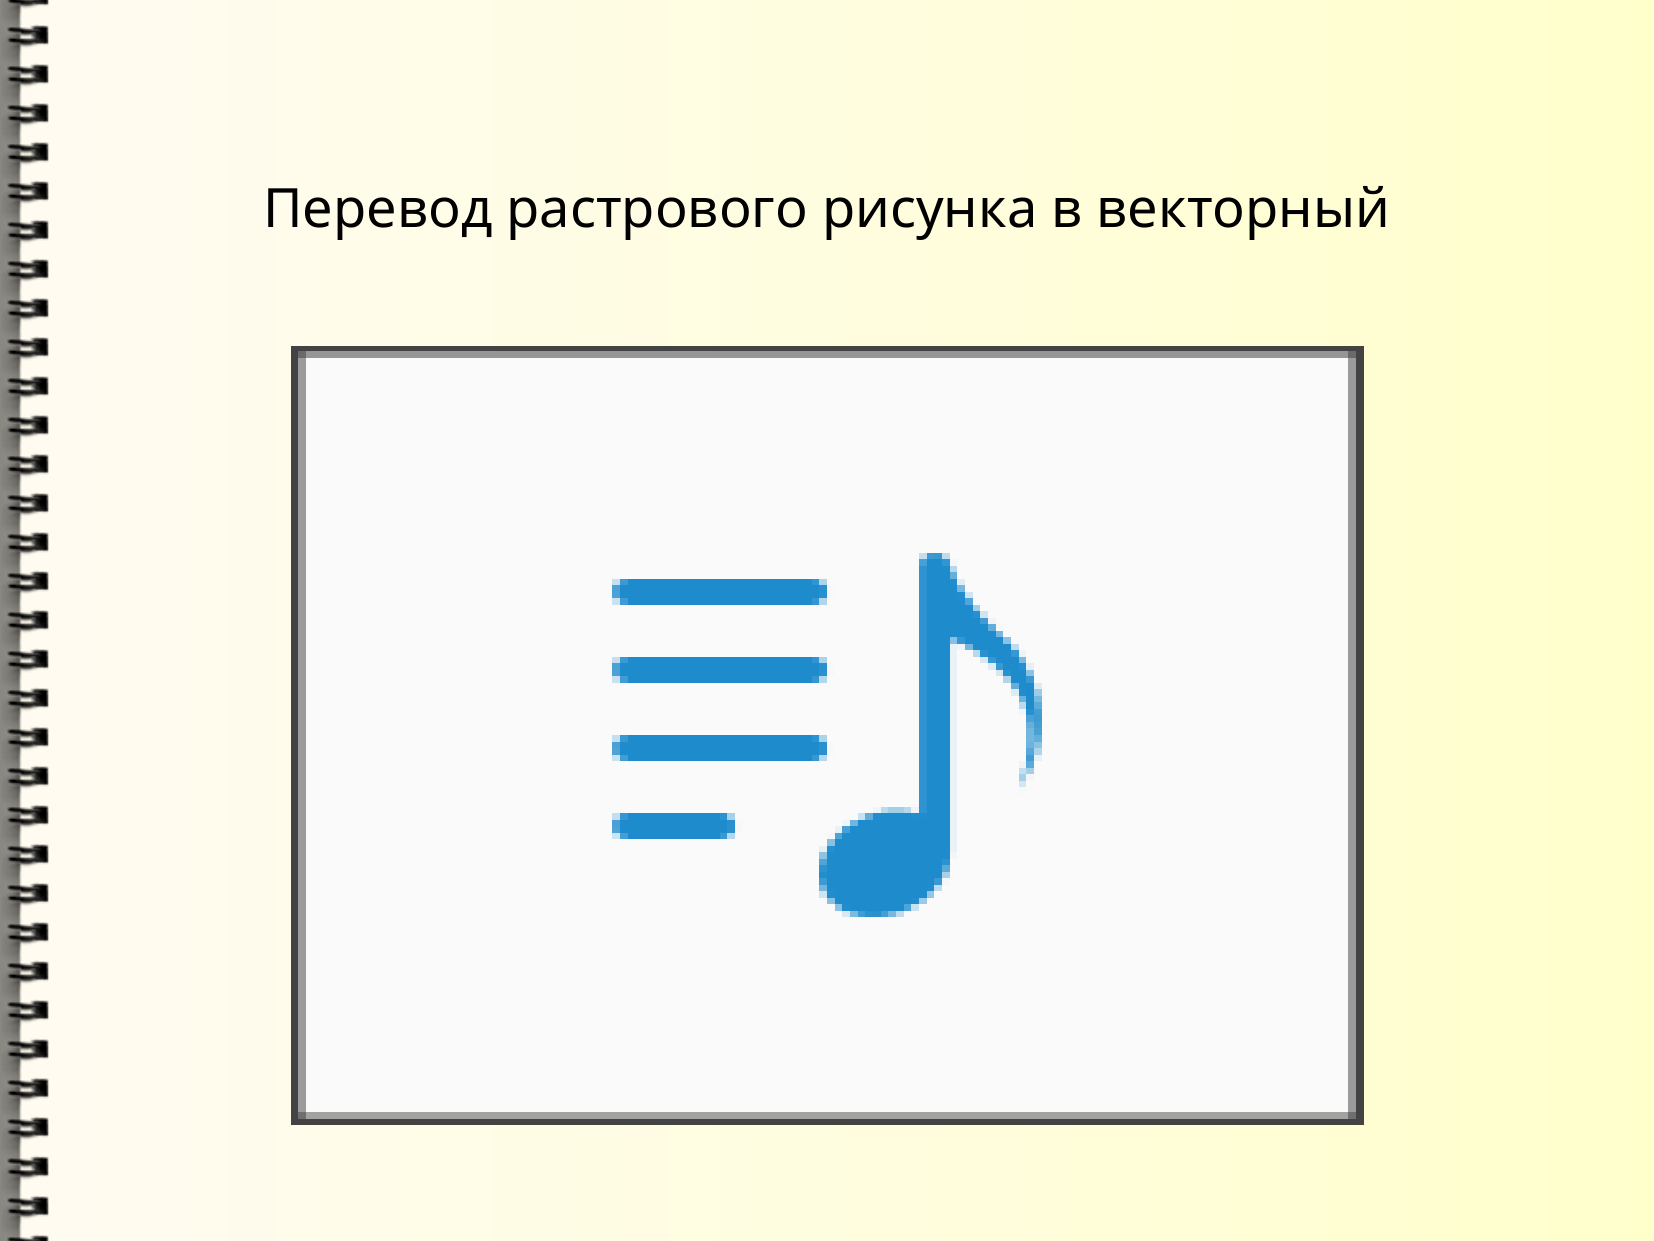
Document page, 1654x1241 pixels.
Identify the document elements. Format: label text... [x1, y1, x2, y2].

picture [0, 0, 1654, 1241]
title Перевод растрового рисунка в векторный [121, 102, 1534, 310]
text_box [290, 344, 1365, 1126]
